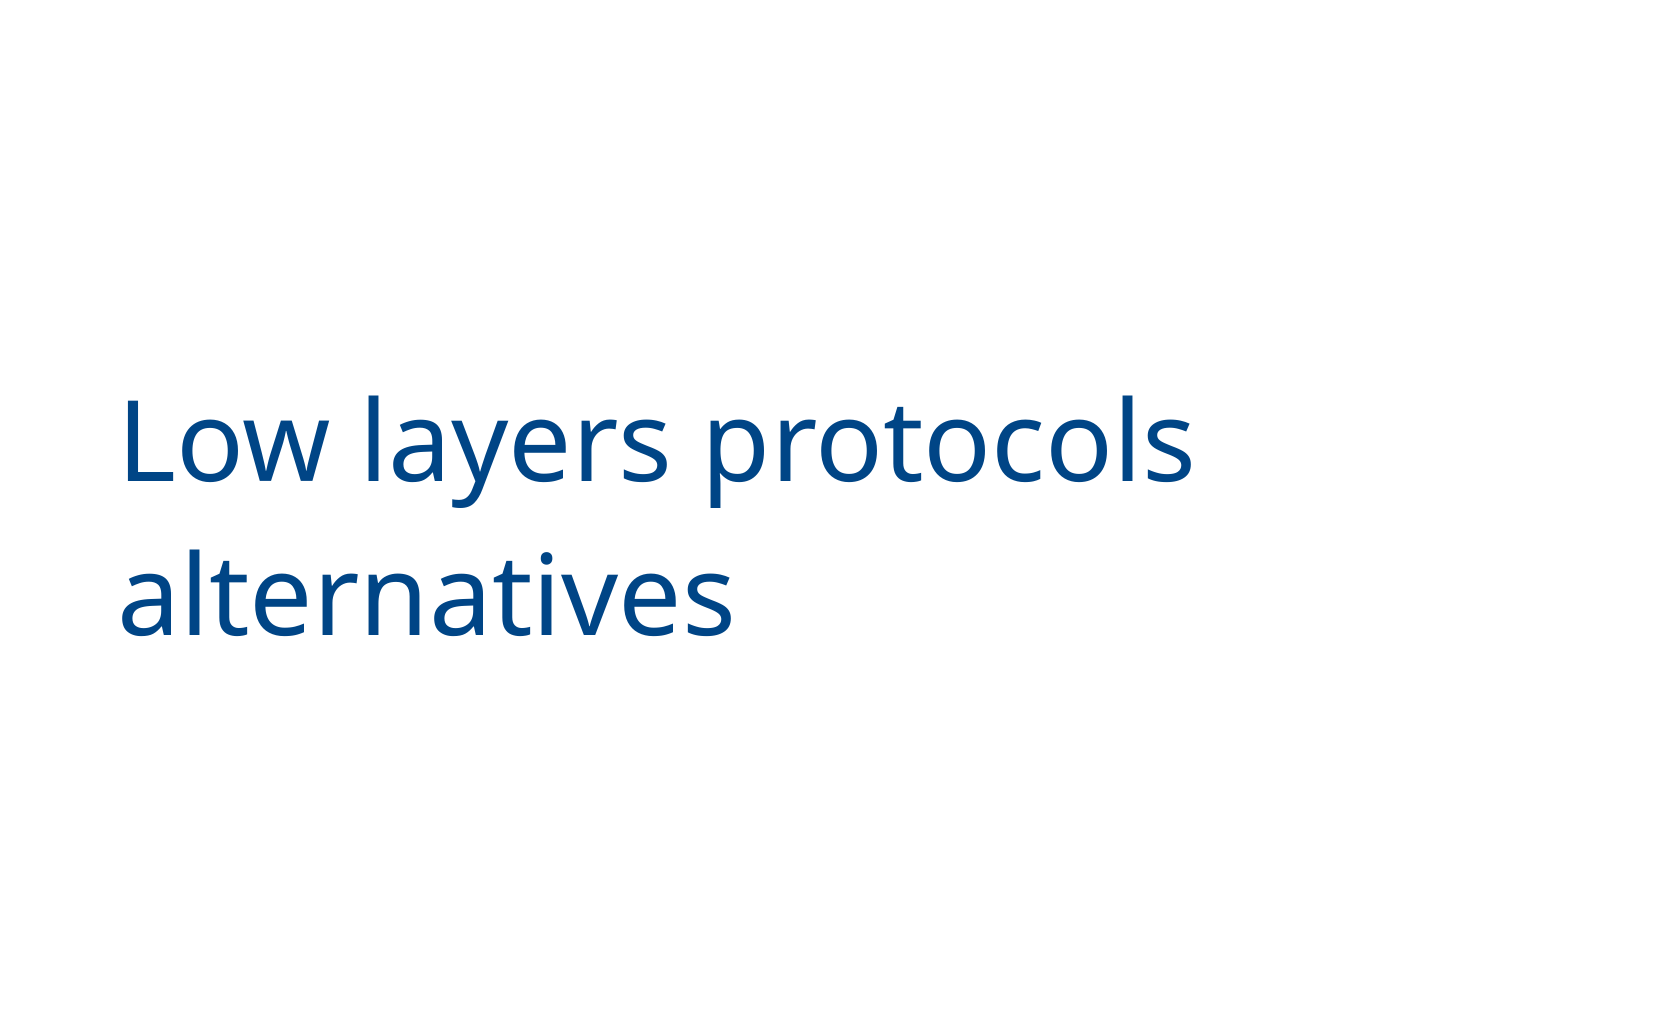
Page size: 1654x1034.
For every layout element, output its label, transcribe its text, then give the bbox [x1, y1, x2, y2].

title Low layers protocols alternatives [117, 279, 1633, 886]
